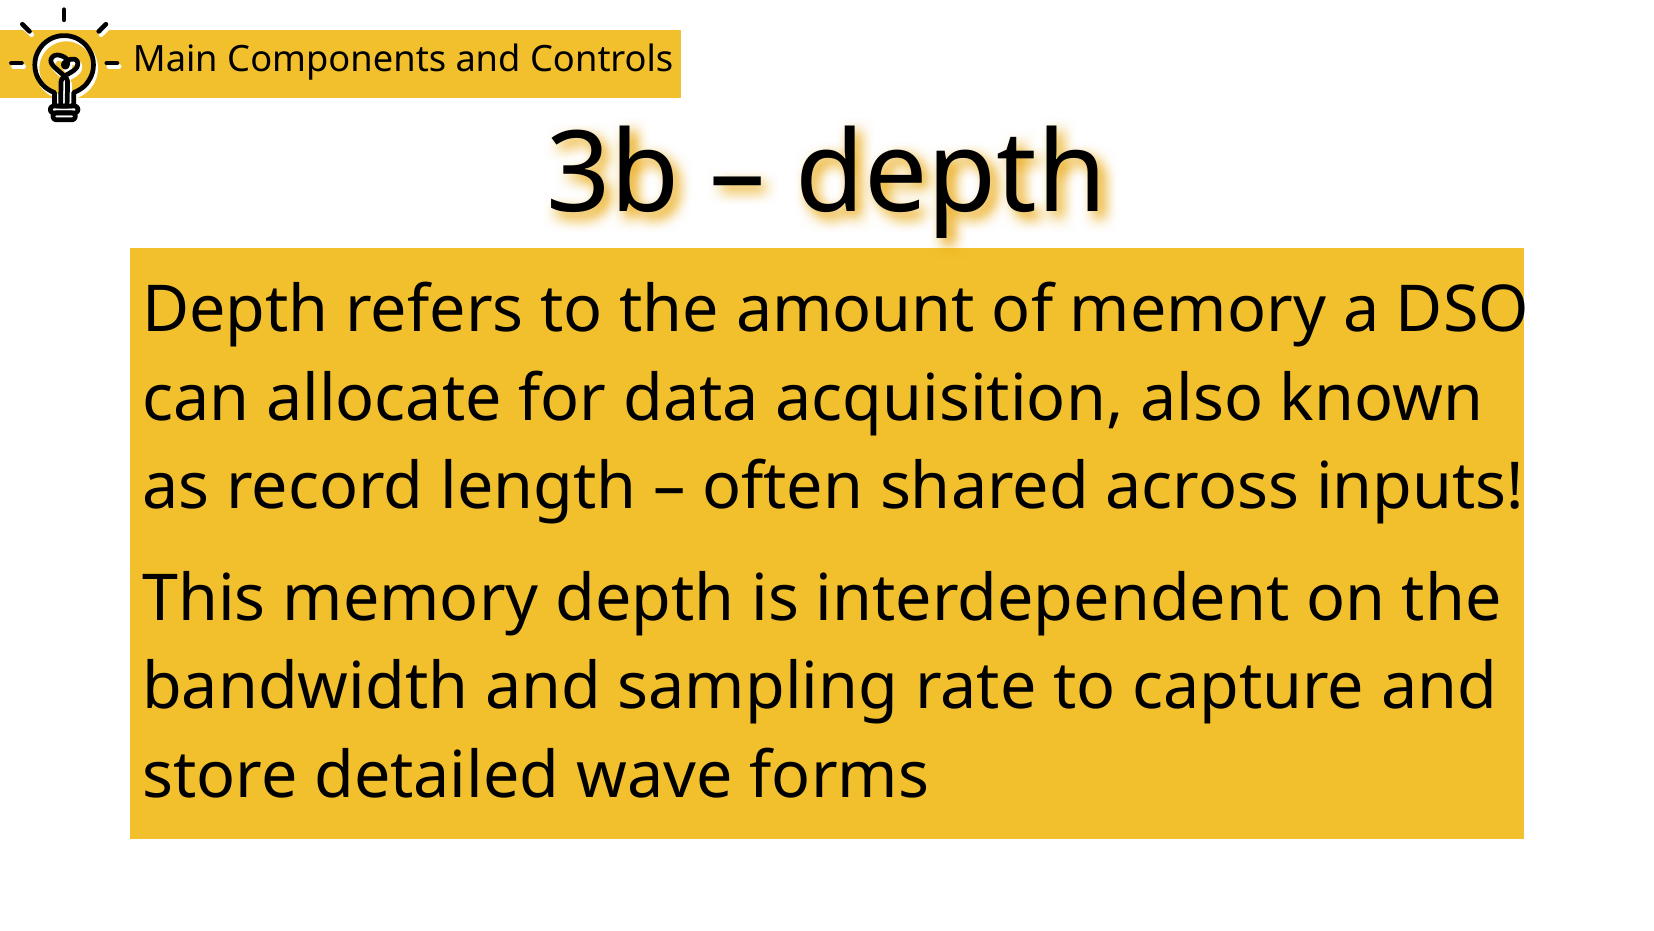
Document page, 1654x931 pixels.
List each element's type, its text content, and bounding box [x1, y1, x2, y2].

subtitle Main Components and Controls [132, 17, 677, 97]
title 3b – depth [82, 88, 1571, 249]
list Depth refers to the amount of memory a DSO can allocate for data acquisition, also known as record length – often shared across inputs! This memory depth is interdependent on the bandwidth and sampling rate to capture and store detailed wave forms [142, 262, 1538, 843]
